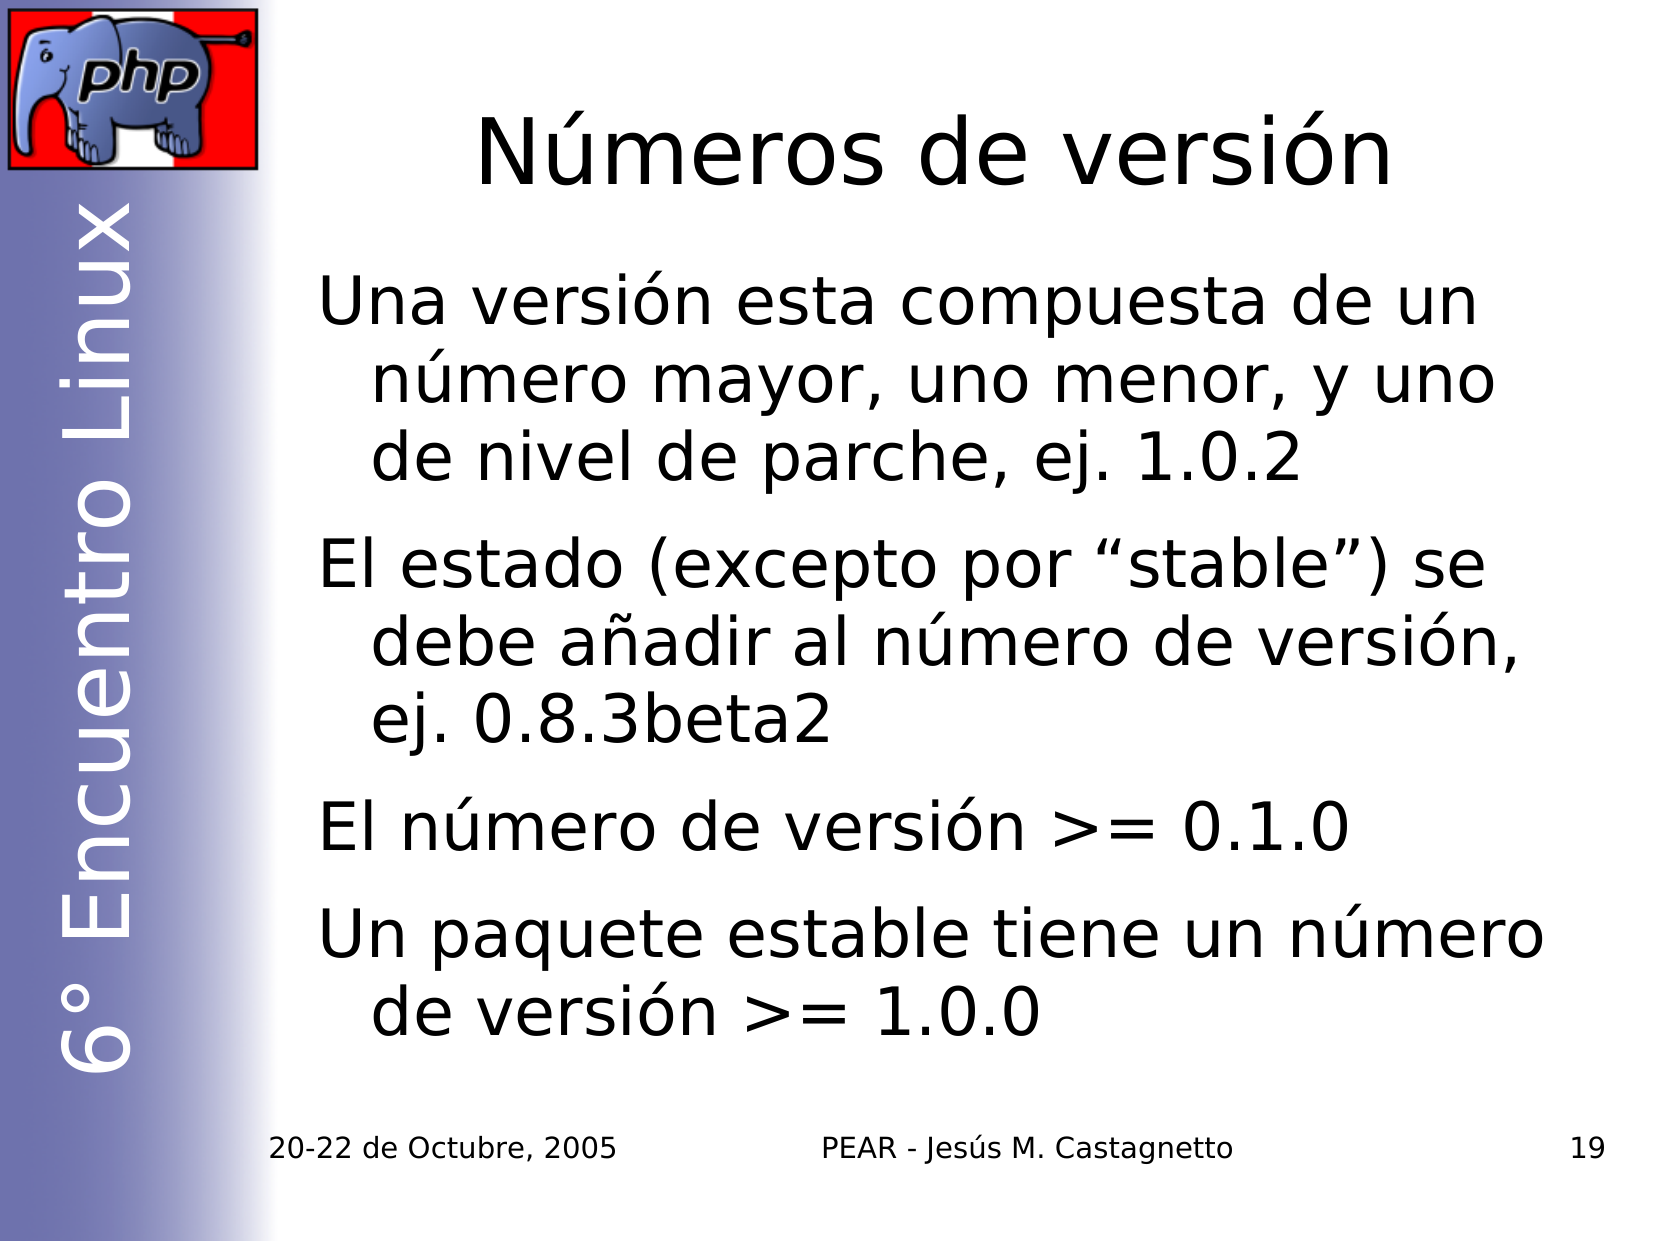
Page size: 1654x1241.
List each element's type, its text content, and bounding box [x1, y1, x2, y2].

picture [0, 0, 1654, 1241]
list Una versión esta compuesta de un número mayor, uno menor, y uno de nivel de parche, ej. 1.0.2 El estado (excepto por “stable”) se debe añadir al número de versión, ej. 0.8.3beta2 El número de versión >= 0.1.0 Un paquete estable tiene un número de versión >= 1.0.0 [300, 262, 1571, 1082]
title Números de versión [300, 49, 1571, 257]
